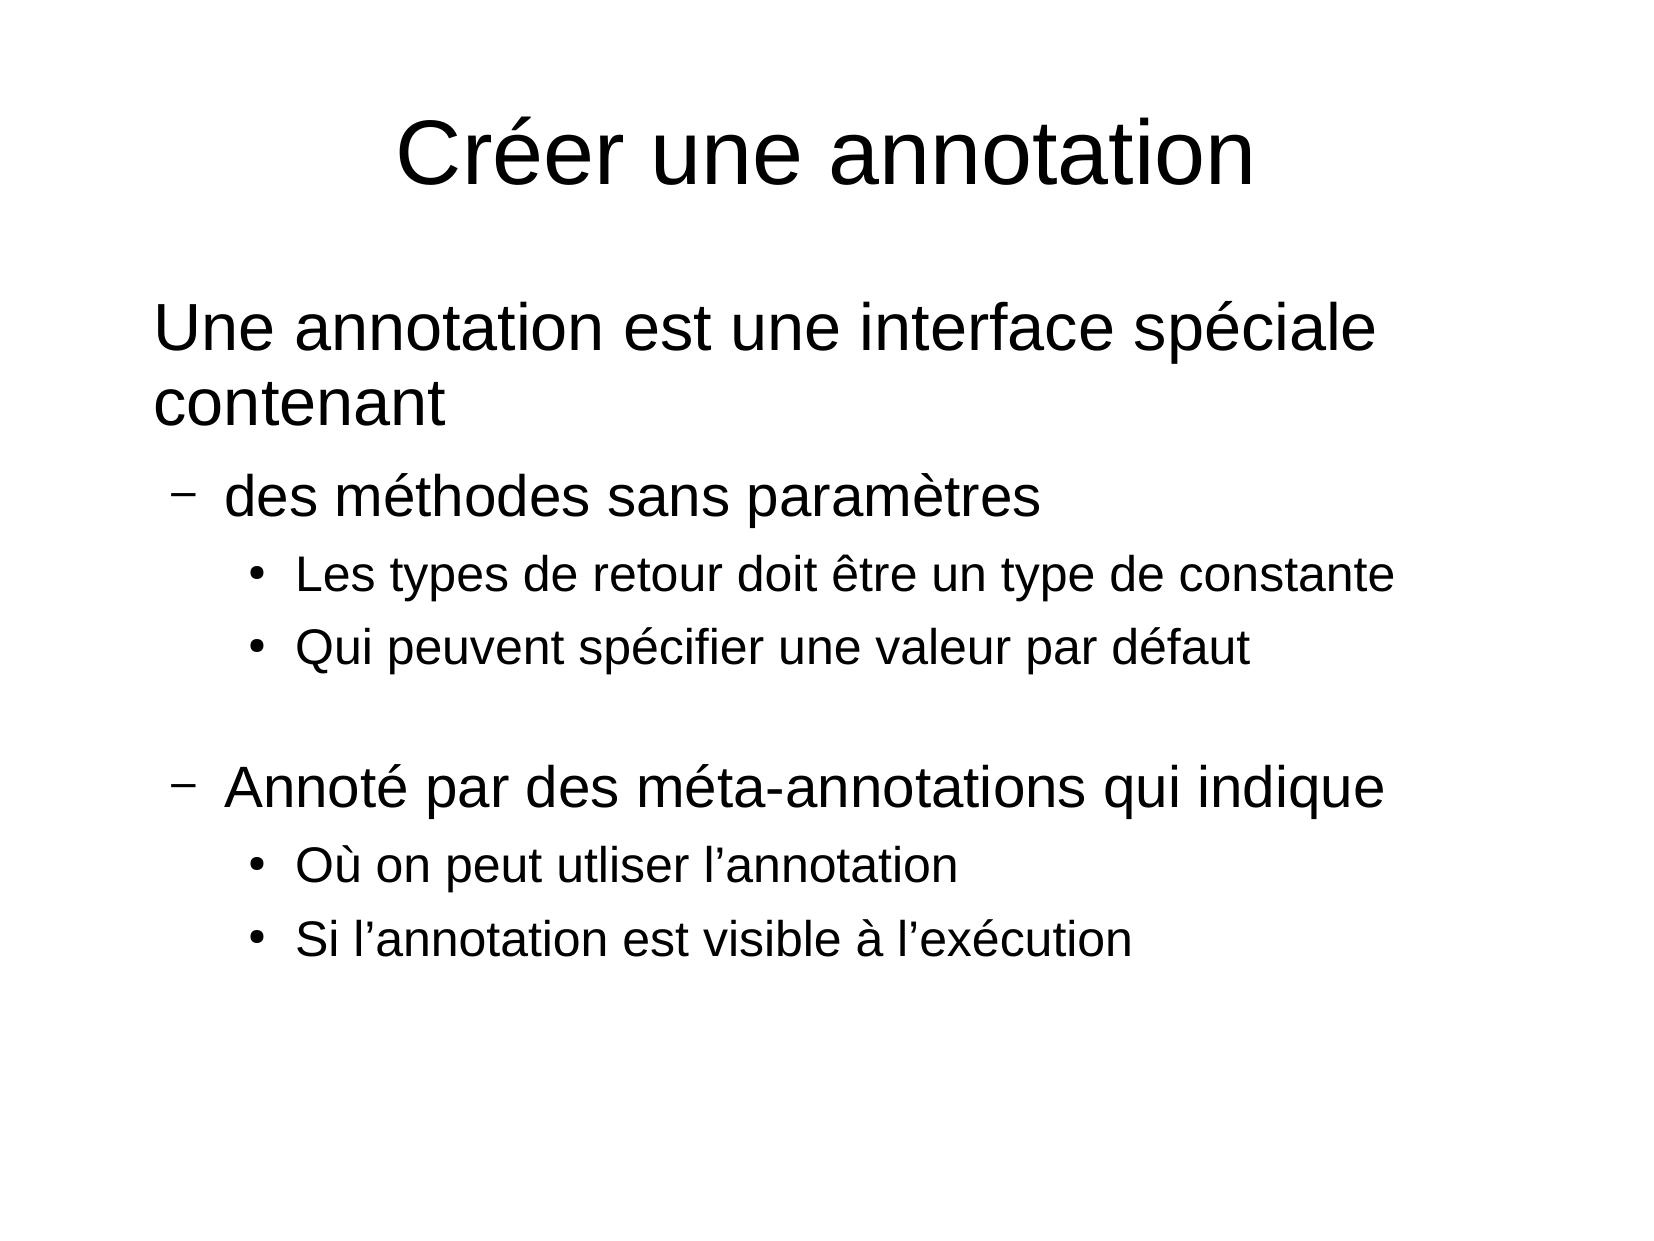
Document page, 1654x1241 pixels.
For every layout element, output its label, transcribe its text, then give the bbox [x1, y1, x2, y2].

list Une annotation est une interface spéciale contenant des méthodes sans paramètres Les types de retour doit être un type de constante Qui peuvent spécifier une valeur par défaut Annoté par des méta-annotations qui indique Où on peut utliser l’annotation Si l’annotation est visible à l’exécution [82, 290, 1571, 1010]
title Créer une annotation [82, 49, 1571, 257]
